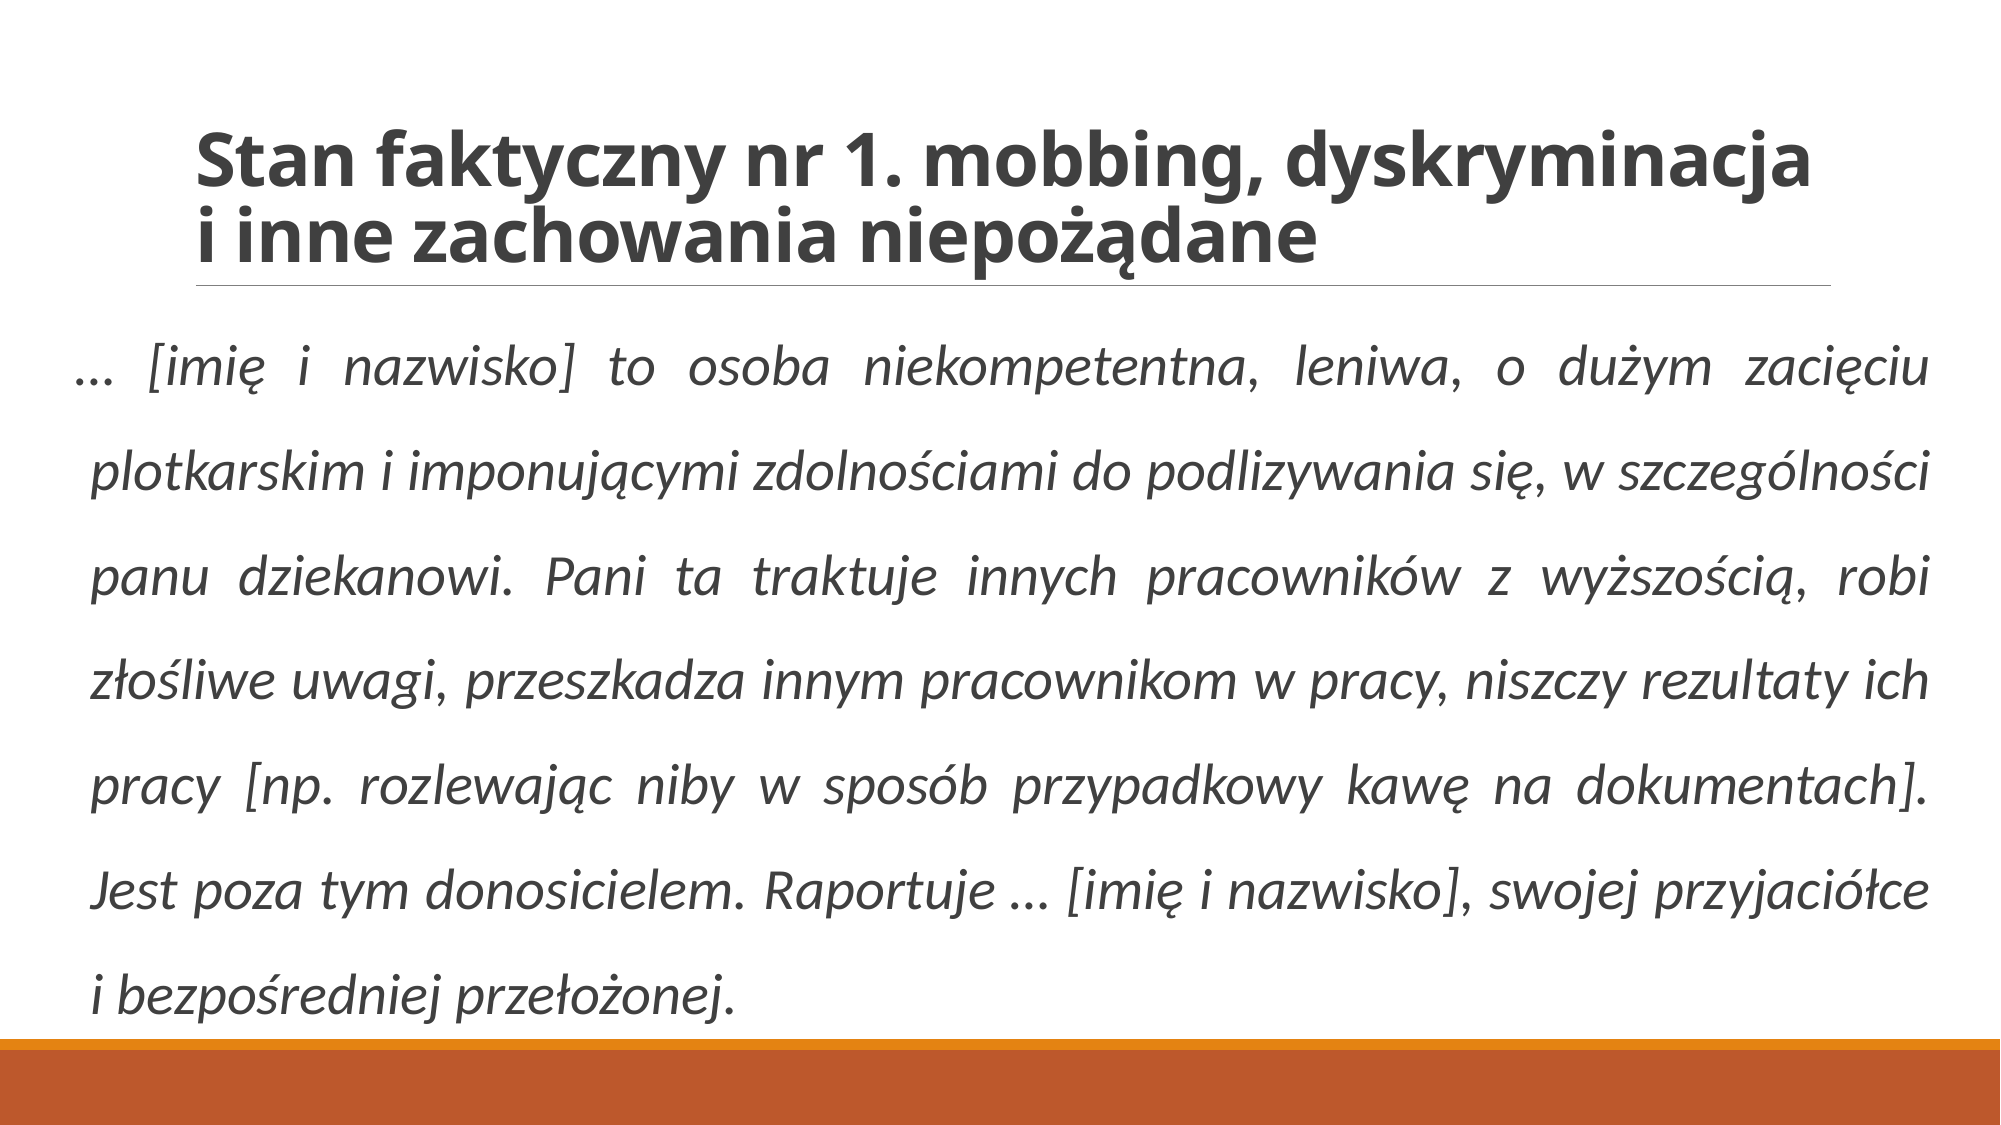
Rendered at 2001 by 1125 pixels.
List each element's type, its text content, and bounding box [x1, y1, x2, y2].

title Stan faktyczny nr 1. mobbing, dyskryminacja i inne zachowania niepożądane [180, 47, 1831, 285]
list … [imię i nazwisko] to osoba niekompetentna, leniwa, o dużym zacięciu plotkarskim i imponującymi zdolnościami do podlizywania się, w szczególności panu dziekanowi. Pani ta traktuje innych pracowników z wyższością, robi złośliwe uwagi, przeszkadza innym pracownikom w pracy, niszczy rezultaty ich pracy [np. rozlewając niby w sposób przypadkowy kawę na dokumentach]. Jest poza tym donosicielem. Raportuje … [imię i nazwisko], swojej przyjaciółce i bezpośredniej przełożonej. [60, 285, 1932, 1109]
